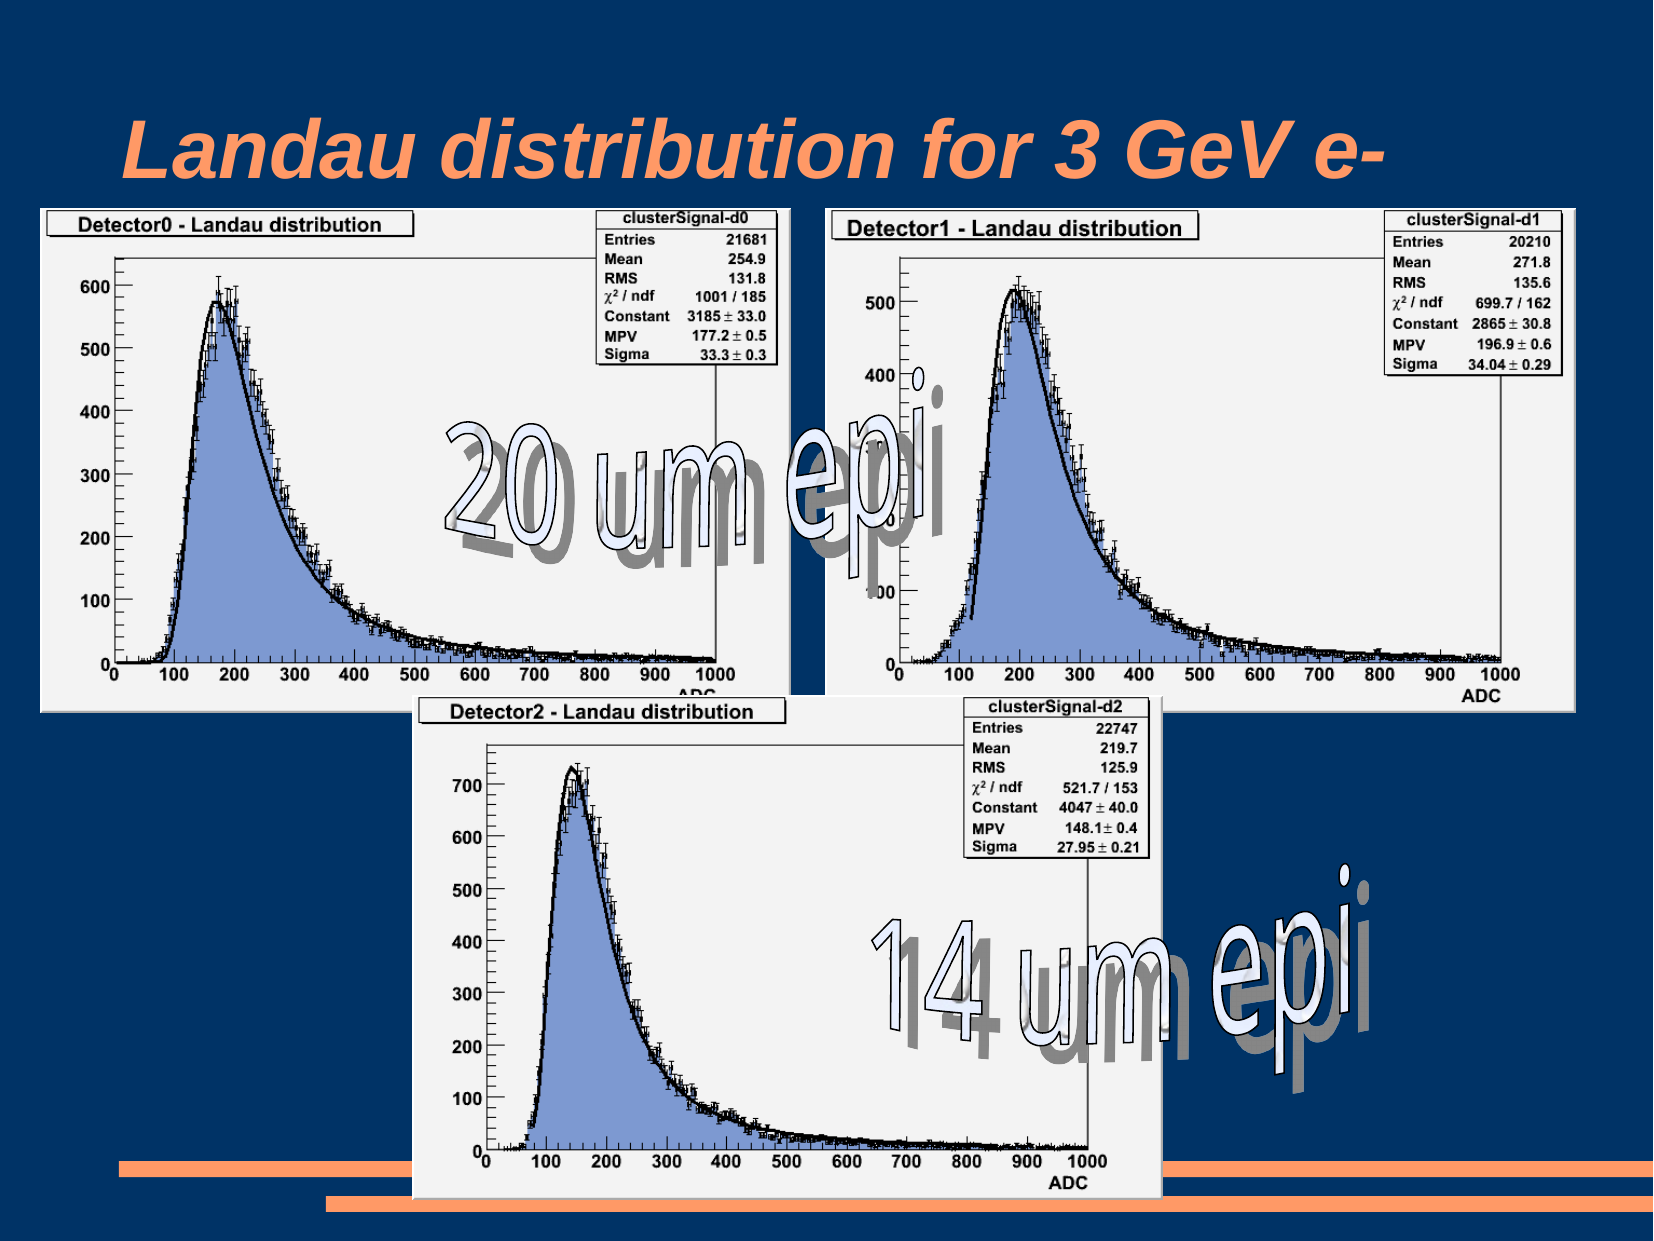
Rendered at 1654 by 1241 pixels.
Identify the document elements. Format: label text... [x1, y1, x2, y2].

text_box 14 um epi [1020, 948, 1070, 1046]
text_box 20 um epi [663, 441, 746, 548]
text_box 20 um epi [913, 407, 923, 518]
text_box 20 um epi [849, 415, 899, 579]
text_box 14 um epi [871, 919, 901, 1031]
text_box 14 um epi [1339, 903, 1349, 1014]
text_box 20 um epi [445, 421, 495, 539]
picture [40, 208, 1576, 1201]
text_box 14 um epi [1339, 863, 1350, 887]
text_box 20 um epi [505, 423, 557, 545]
text_box 14 um epi [1274, 911, 1326, 1075]
text_box 20 um epi [597, 451, 647, 550]
title Landau distribution for 3 GeV e- [121, 46, 1534, 254]
text_box 20 um epi [787, 428, 836, 539]
text_box 14 um epi [1212, 924, 1261, 1036]
text_box 14 um epi [925, 920, 982, 1041]
text_box 20 um epi [912, 367, 924, 391]
text_box 14 um epi [1086, 938, 1171, 1044]
